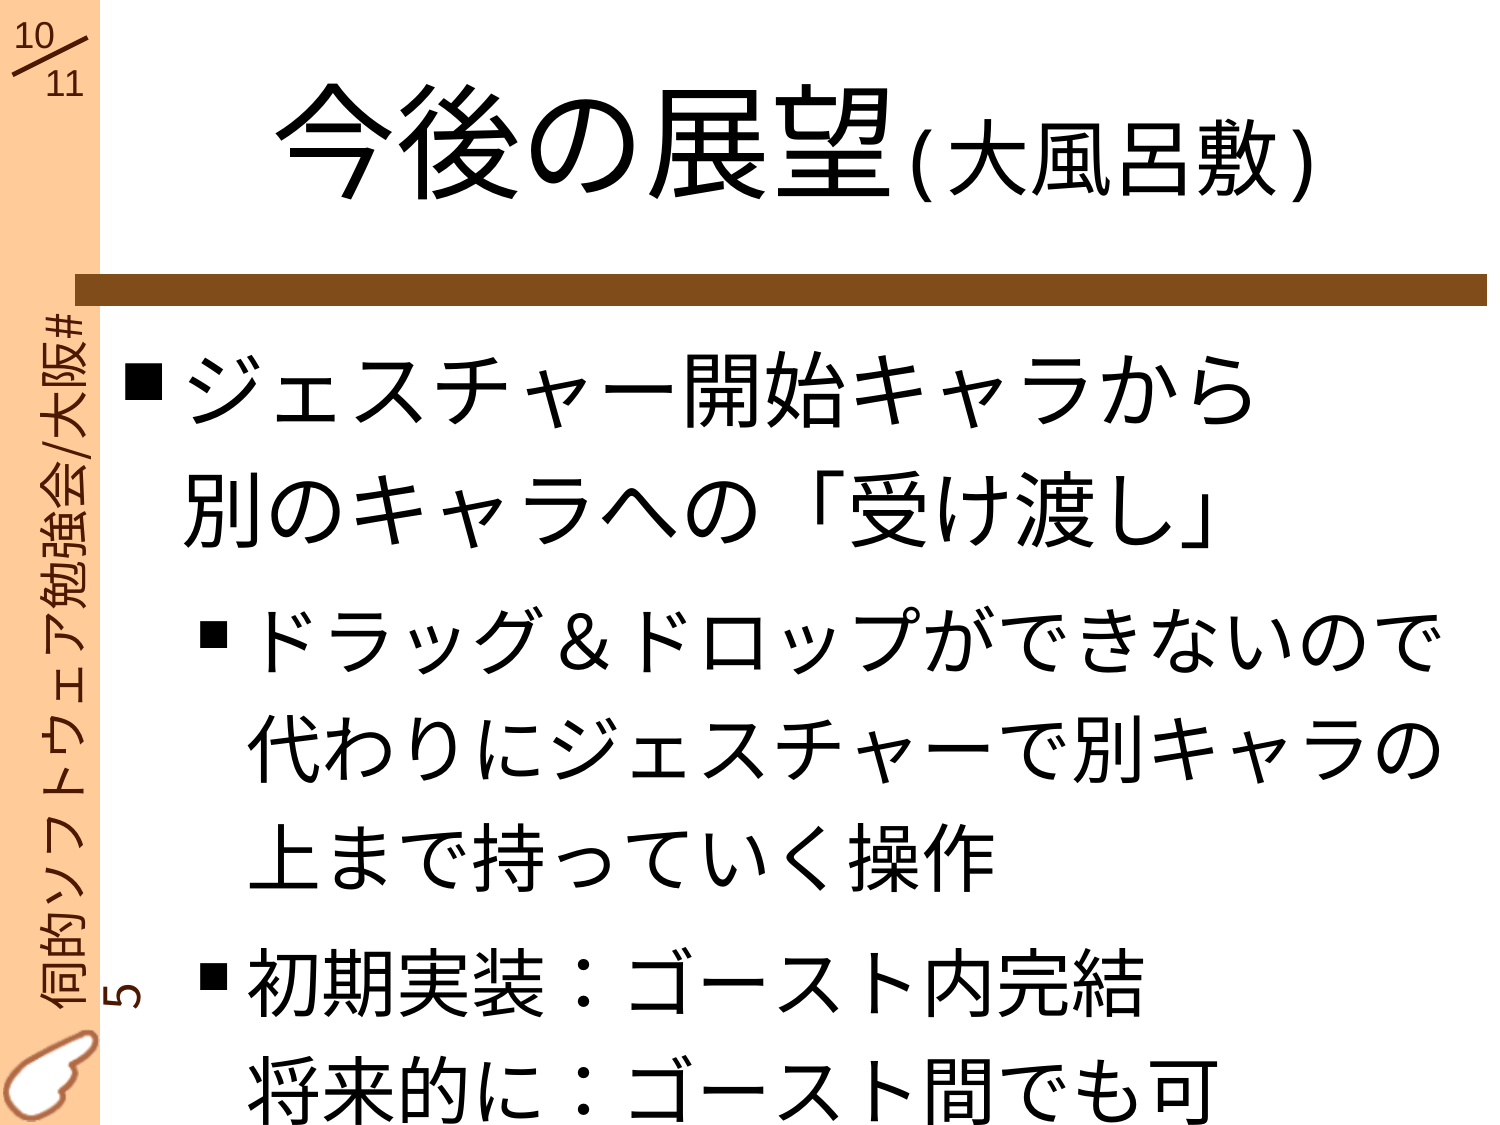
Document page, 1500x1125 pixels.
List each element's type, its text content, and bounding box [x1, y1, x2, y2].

list ジェスチャー開始キャラから 別のキャラへの「受け渡し」 ドラッグ＆ドロップができないので 代わりにジェスチャーで別キャラの 上まで持っていく操作 初期実装：ゴースト内完結 将来的に：ゴースト間でも可 [125, 324, 1476, 1065]
picture [3, 1029, 100, 1122]
title 今後の展望(大風呂敷) [125, 17, 1476, 254]
